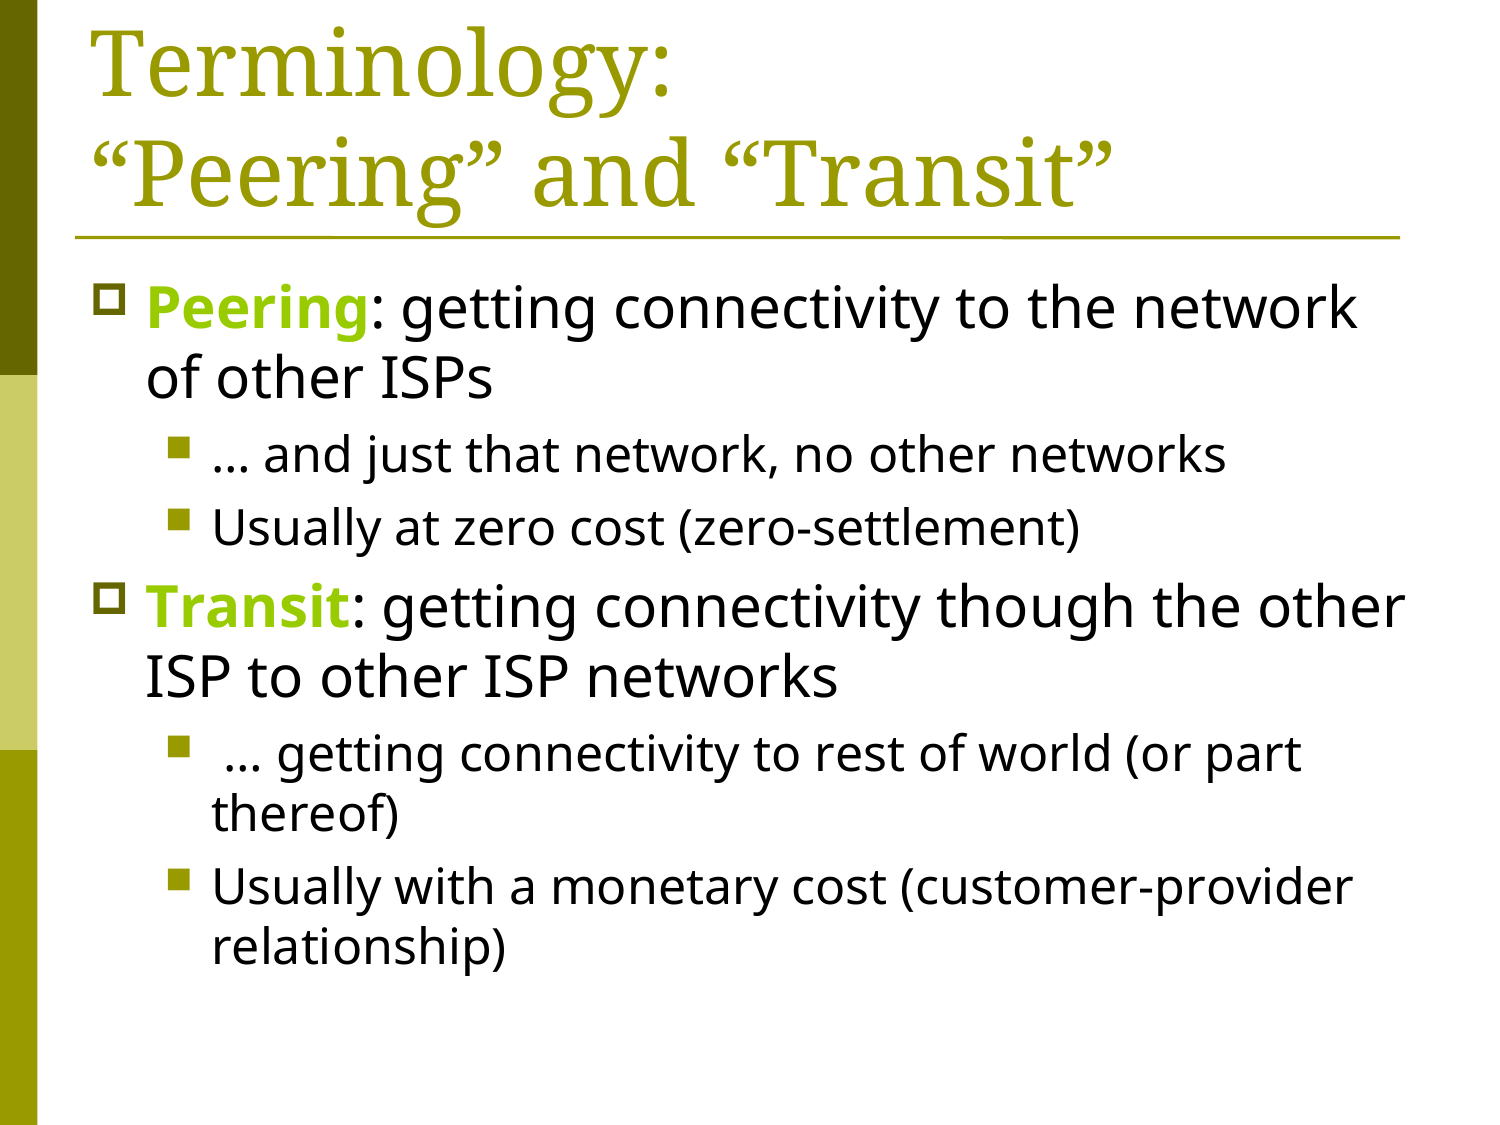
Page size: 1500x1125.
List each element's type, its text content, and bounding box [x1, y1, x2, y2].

list Peering: getting connectivity to the network of other ISPs … and just that network, no other networks Usually at zero cost (zero-settlement) Transit: getting connectivity though the other ISP to other ISP networks … getting connectivity to rest of world (or part thereof) Usually with a monetary cost (customer-provider relationship) [75, 262, 1437, 1063]
title Terminology: “Peering” and “Transit” [75, 0, 1426, 233]
